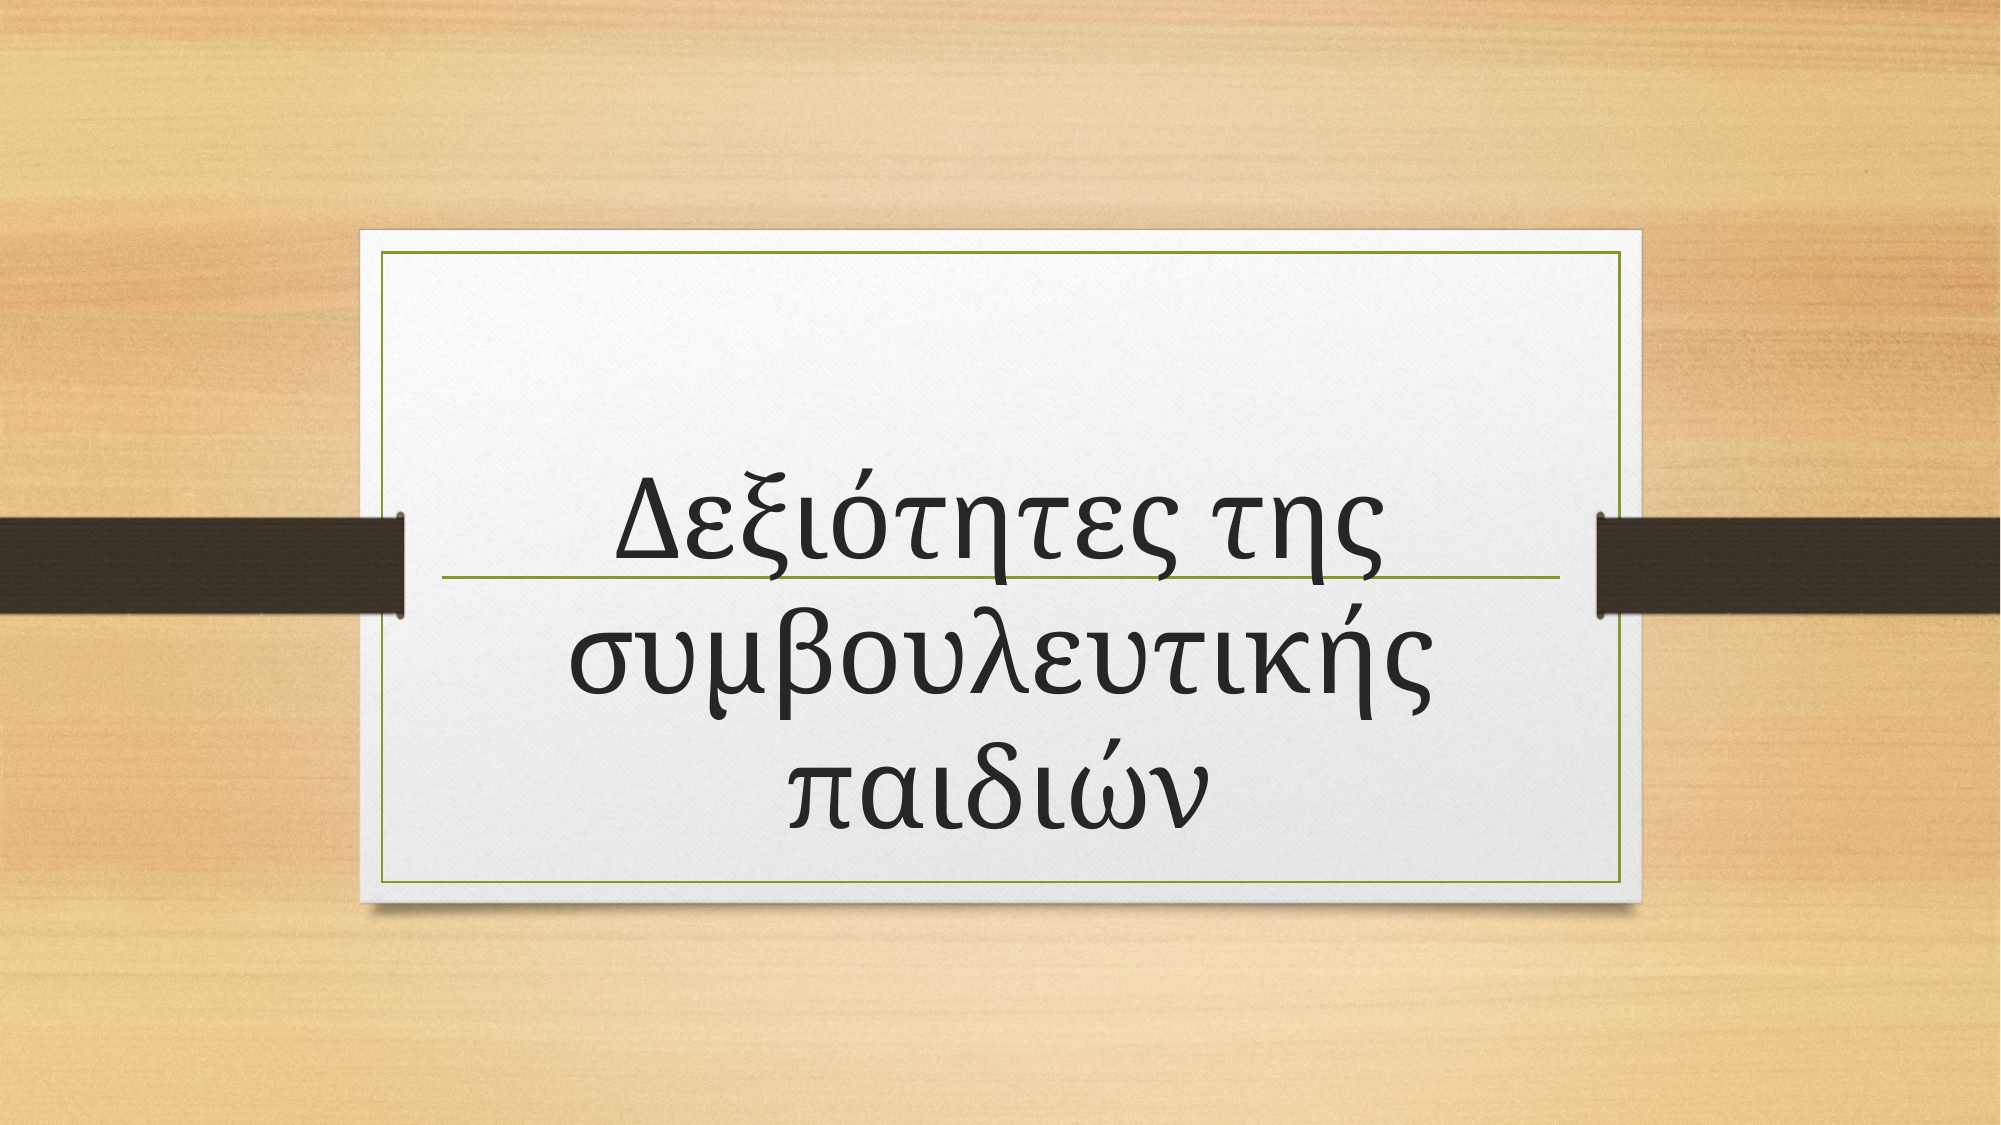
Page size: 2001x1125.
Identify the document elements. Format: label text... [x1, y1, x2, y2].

title Δεξιότητες της συμβουλευτικής παιδιών [440, 438, 1559, 687]
